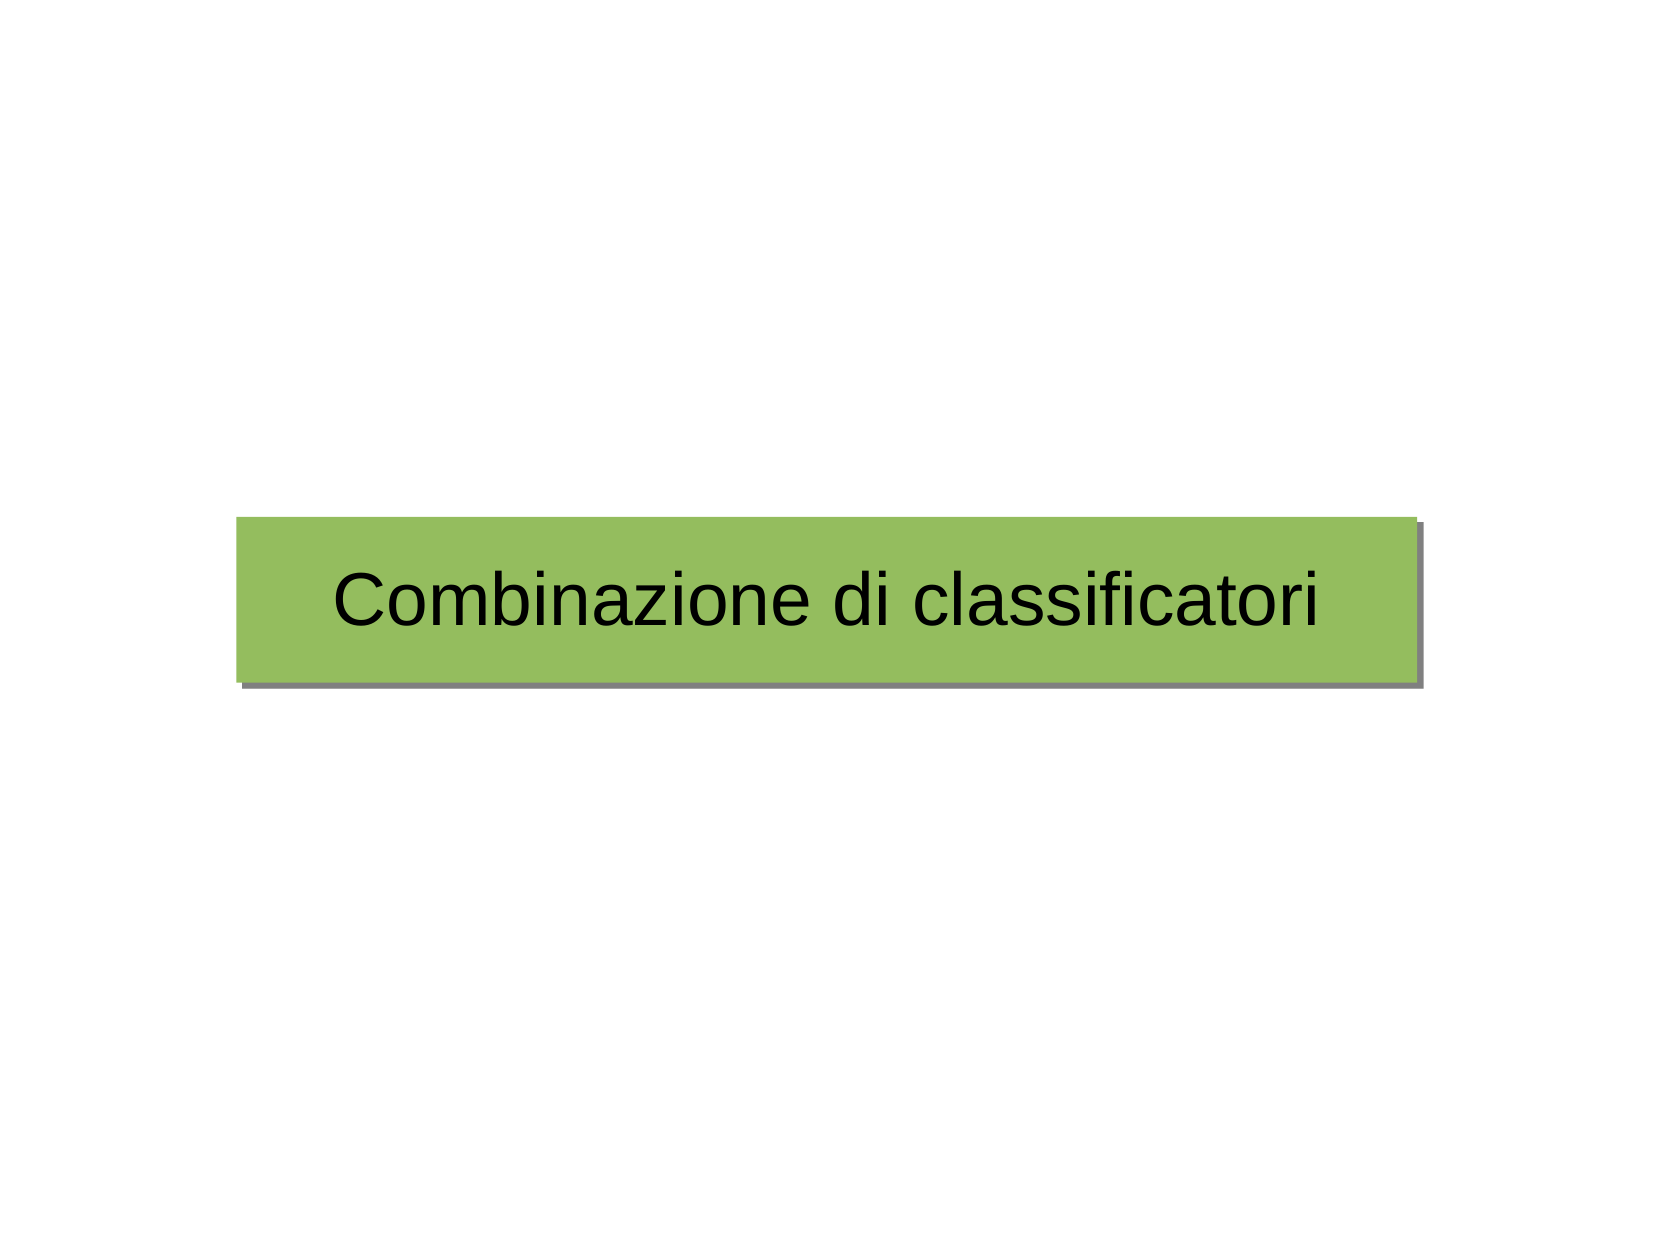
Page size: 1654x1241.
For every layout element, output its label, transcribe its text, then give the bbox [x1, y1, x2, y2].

text_box Combinazione di classificatori [236, 516, 1418, 683]
